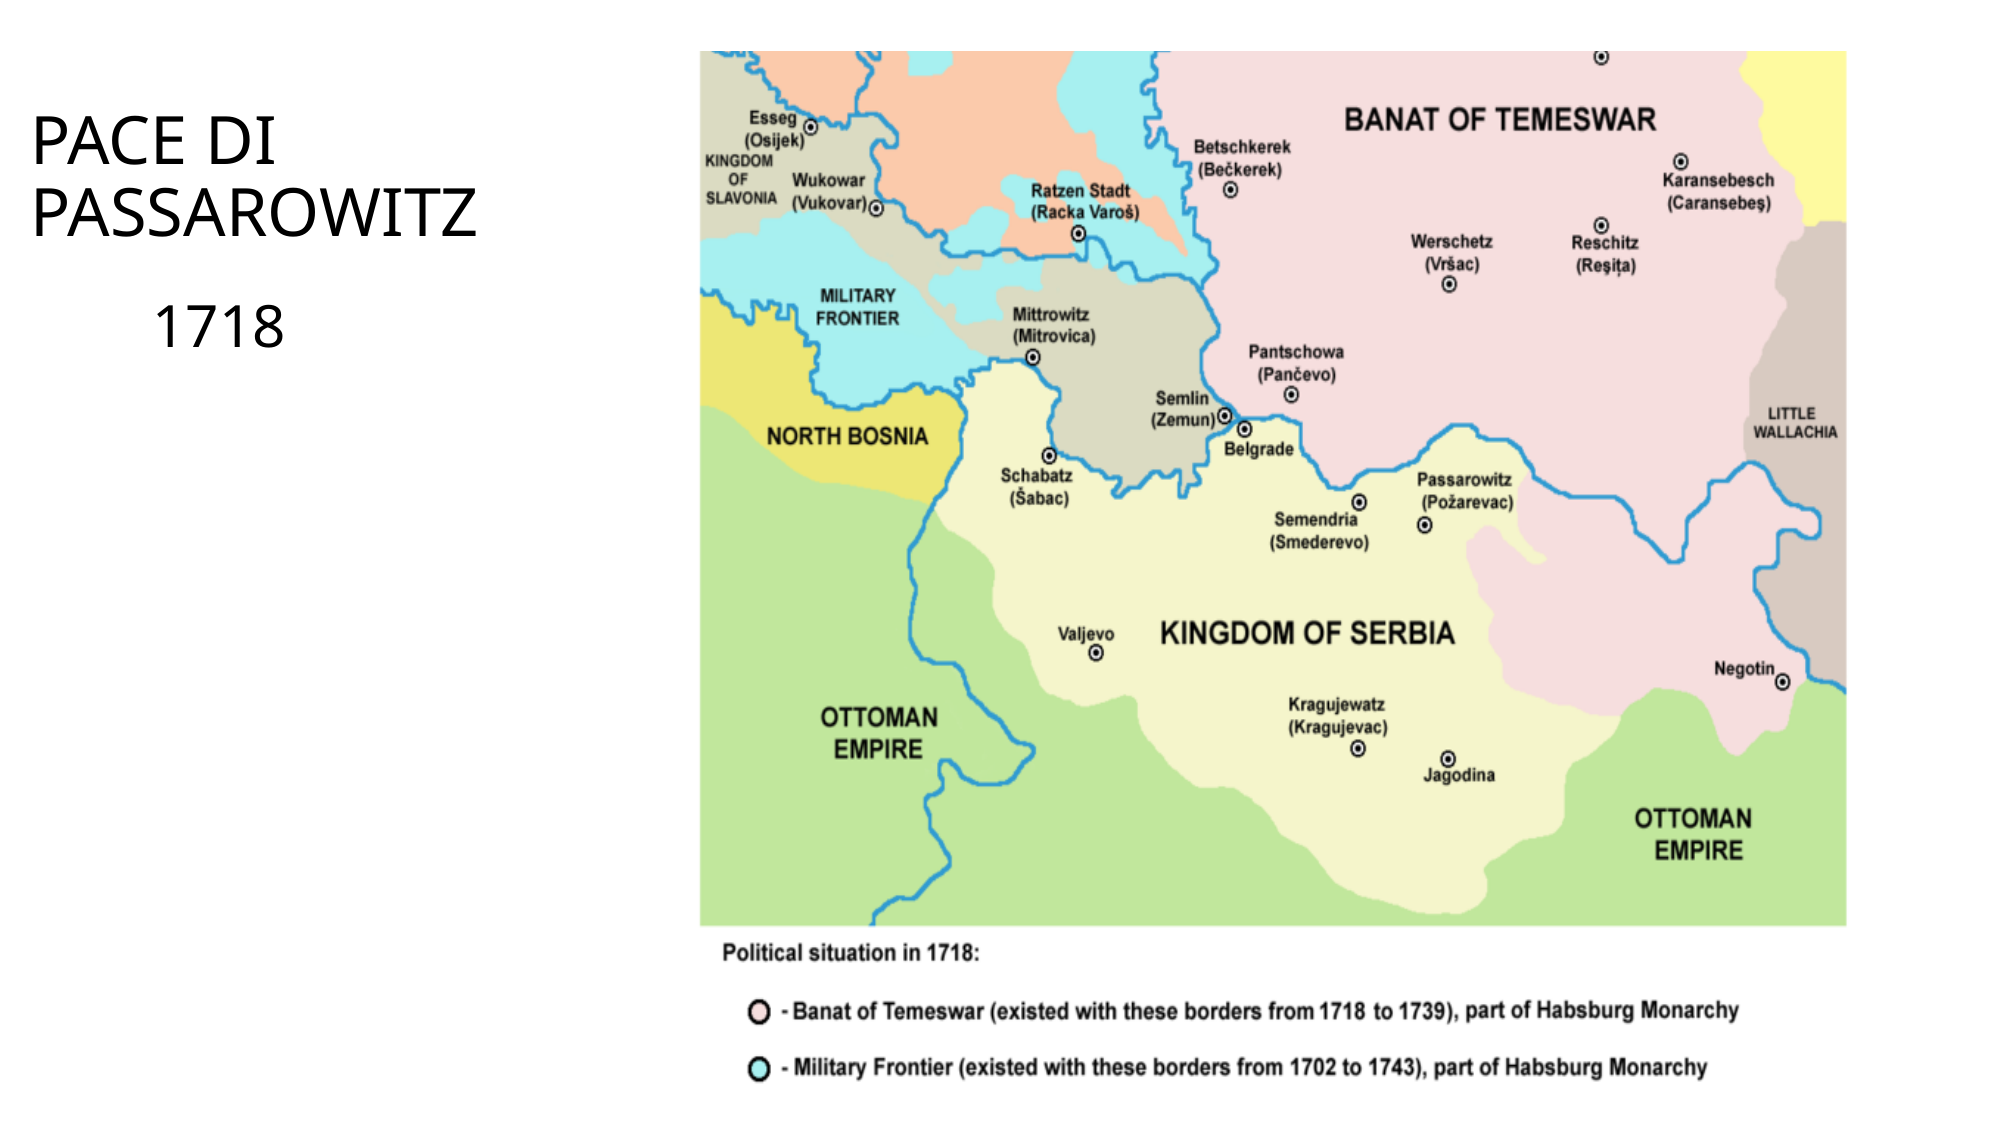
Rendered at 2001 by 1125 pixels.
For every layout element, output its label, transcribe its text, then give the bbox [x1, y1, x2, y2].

list 1718 [137, 290, 382, 963]
title PACE DI PASSAROWITZ [15, 22, 561, 259]
picture [684, 51, 1863, 1111]
